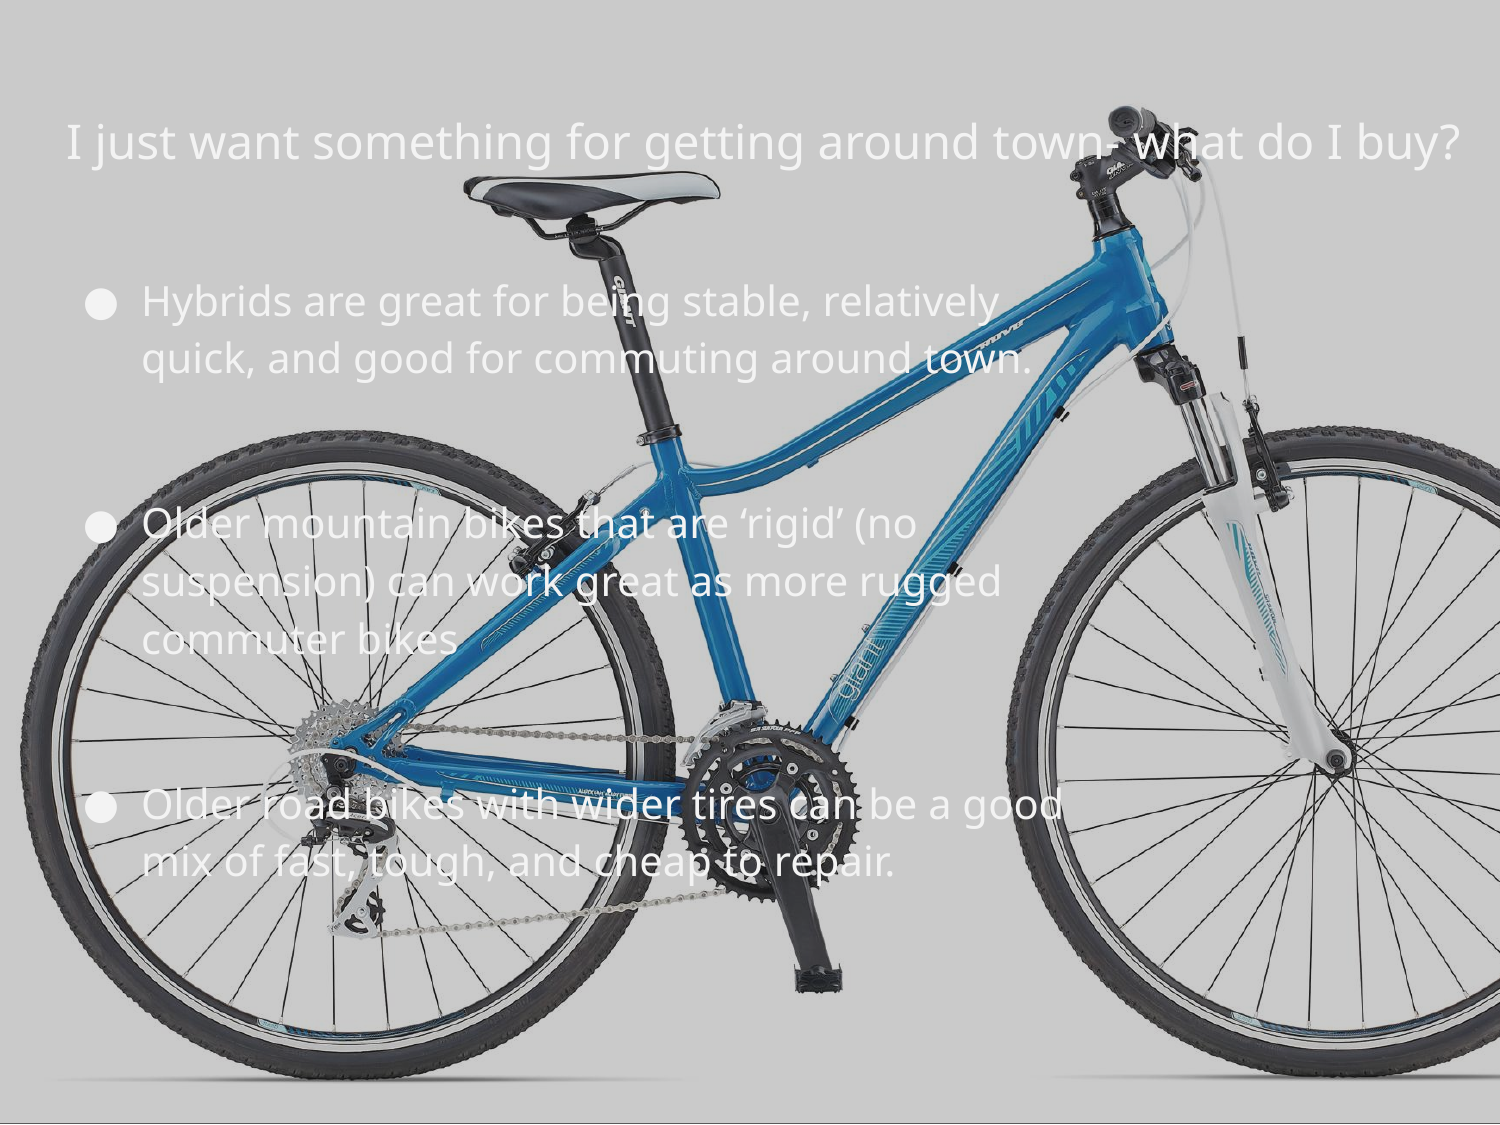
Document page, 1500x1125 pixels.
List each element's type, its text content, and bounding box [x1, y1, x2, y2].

list Hybrids are great for being stable, relatively quick, and good for commuting around town. Older mountain bikes that are ‘rigid’ (no suspension) can work great as more rugged commuter bikes Older road bikes with wider tires can be a good mix of fast, tough, and cheap to repair. [51, 252, 1130, 1000]
text_box [0, 0, 1500, 1124]
title I just want something for getting around town- what do I buy? [51, 97, 1500, 223]
